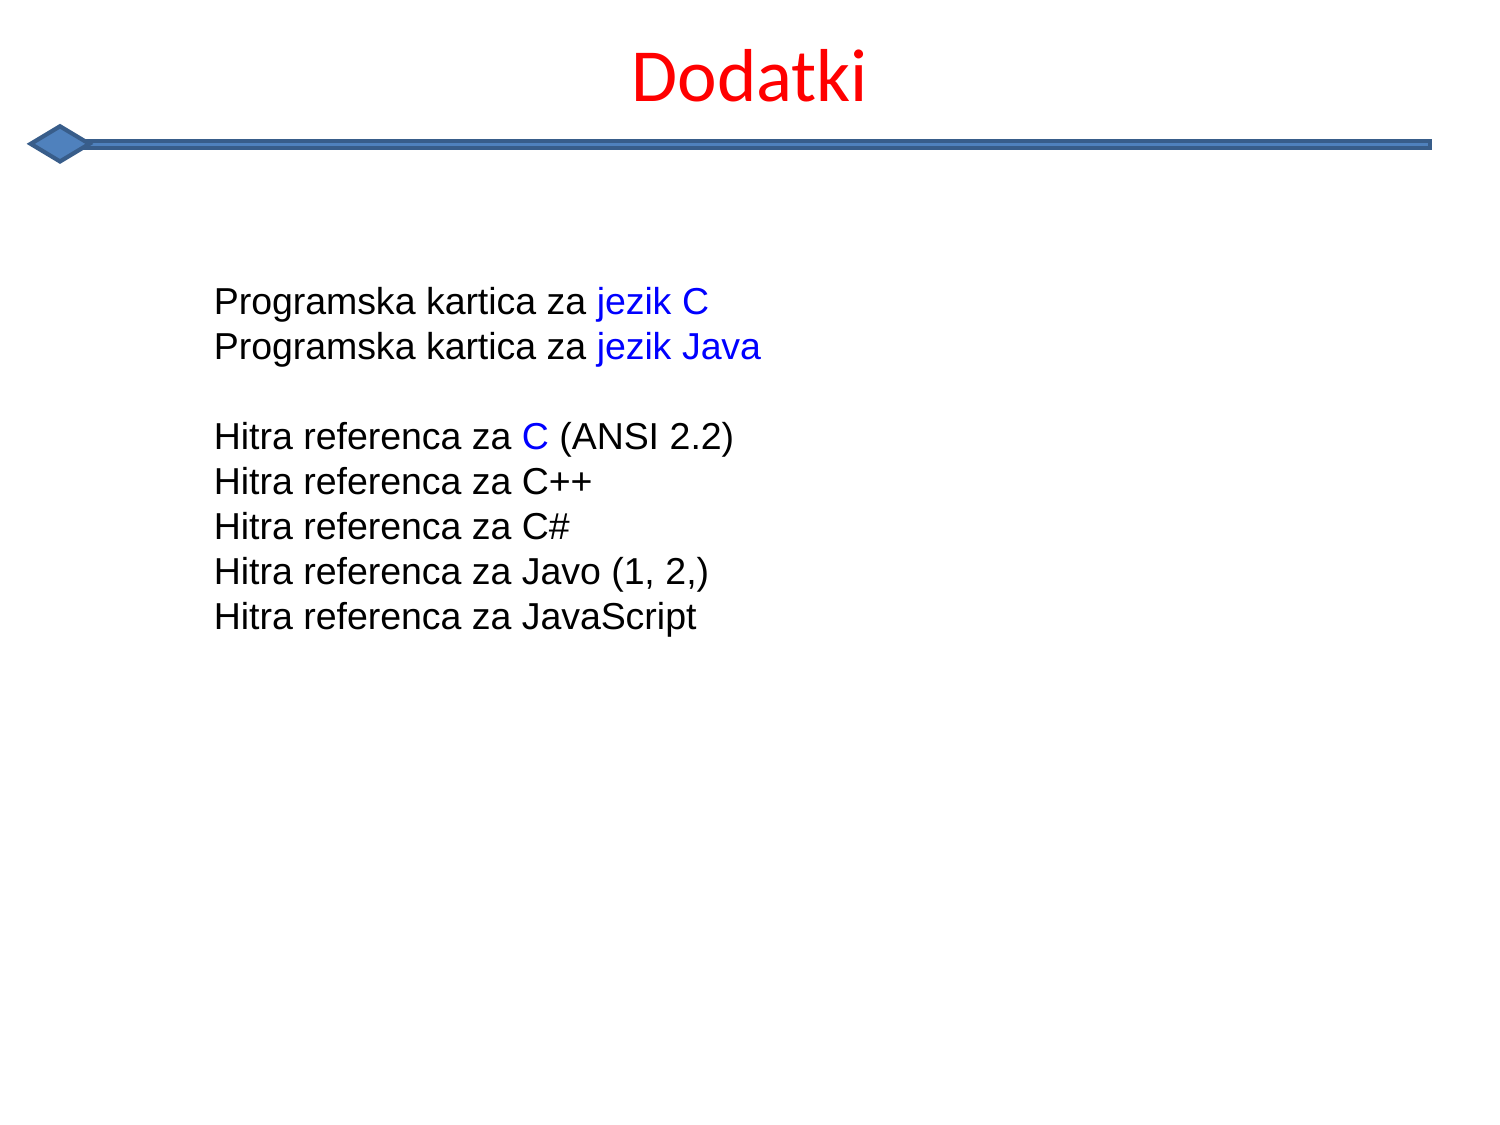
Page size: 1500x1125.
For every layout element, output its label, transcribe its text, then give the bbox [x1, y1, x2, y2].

text_box Programska kartica za jezik C Programska kartica za jezik Java Hitra referenca za C (ANSI 2.2) Hitra referenca za C++ Hitra referenca za C# Hitra referenca za Javo (1, 2,) Hitra referenca za JavaScript [199, 269, 1149, 645]
title Dodatki [75, 18, 1426, 124]
